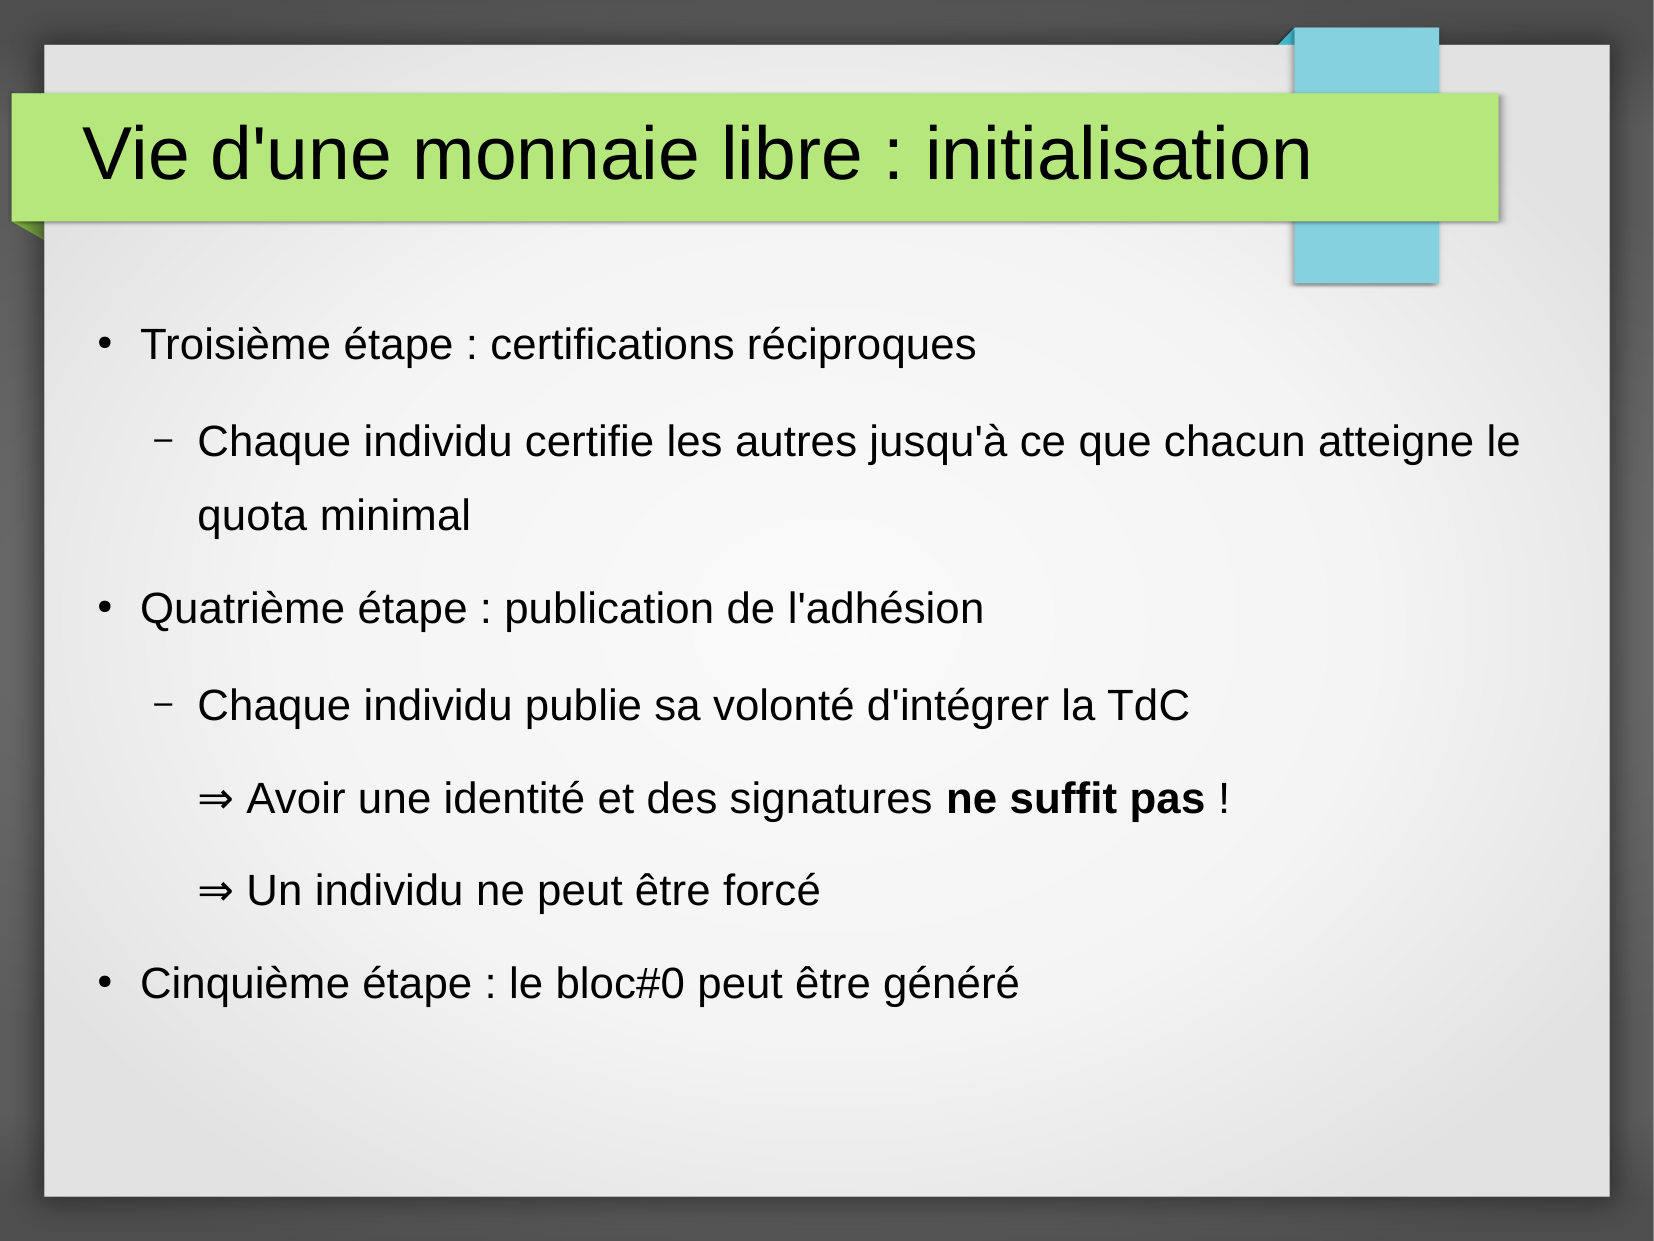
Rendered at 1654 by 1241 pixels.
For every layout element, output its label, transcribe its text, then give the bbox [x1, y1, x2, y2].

picture [0, 0, 1654, 1241]
list Troisième étape : certifications réciproques Chaque individu certifie les autres jusqu'à ce que chacun atteigne le quota minimal Quatrième étape : publication de l'adhésion Chaque individu publie sa volonté d'intégrer la TdC ⇒ Avoir une identité et des signatures ne suffit pas ! ⇒ Un individu ne peut être forcé Cinquième étape : le bloc#0 peut être généré [82, 295, 1571, 1015]
title Vie d'une monnaie libre : initialisation [82, 94, 1477, 213]
